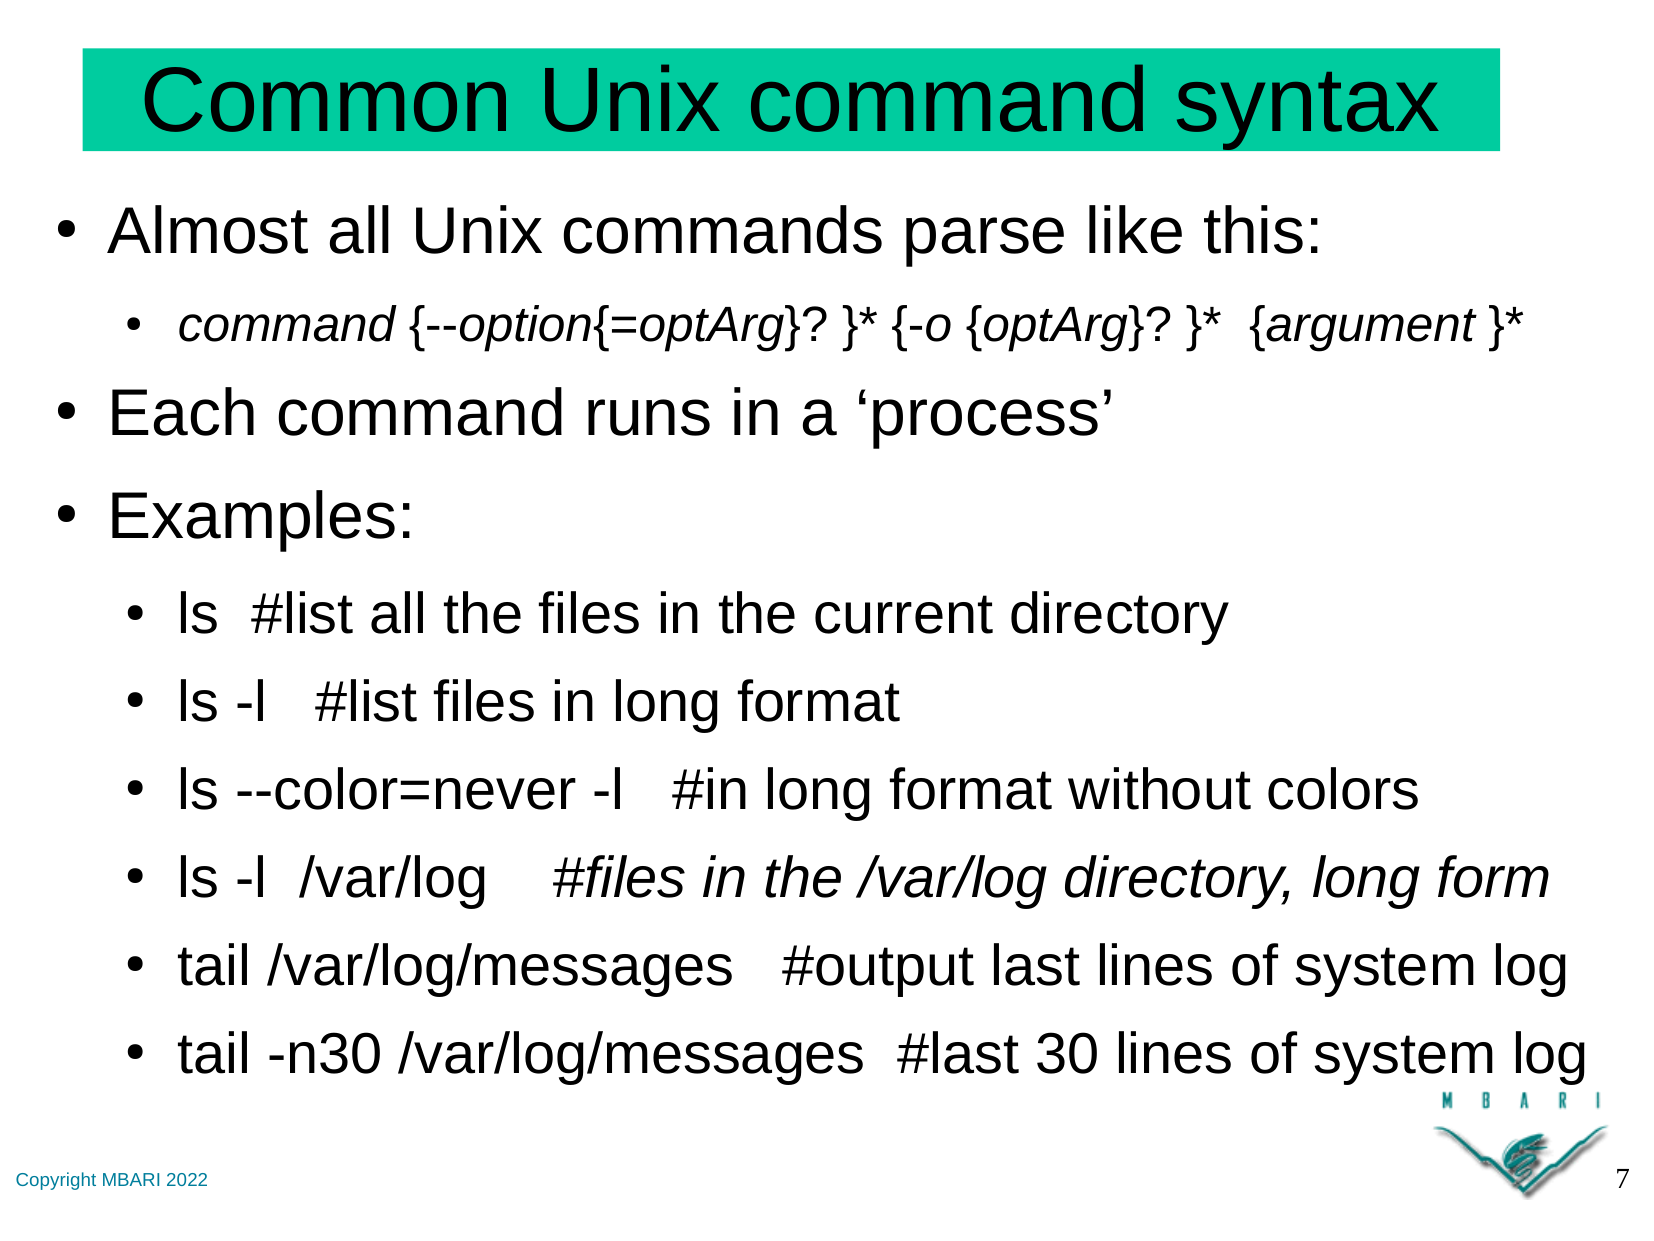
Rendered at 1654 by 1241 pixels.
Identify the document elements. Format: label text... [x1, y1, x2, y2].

picture [1426, 1091, 1613, 1200]
title Common Unix command syntax [82, 48, 1501, 152]
list Almost all Unix commands parse like this: command {--option{=optArg}? }* {-o {optArg}? }* {argument }* Each command runs in a ‘process’ Examples: ls #list all the files in the current directory ls -l #list files in long format ls --color=never -l #in long format without colors ls -l /var/log #files in the /var/log directory, long form tail /var/log/messages #output last lines of system log tail -n30 /var/log/messages #last 30 lines of system log [37, 194, 1613, 1088]
